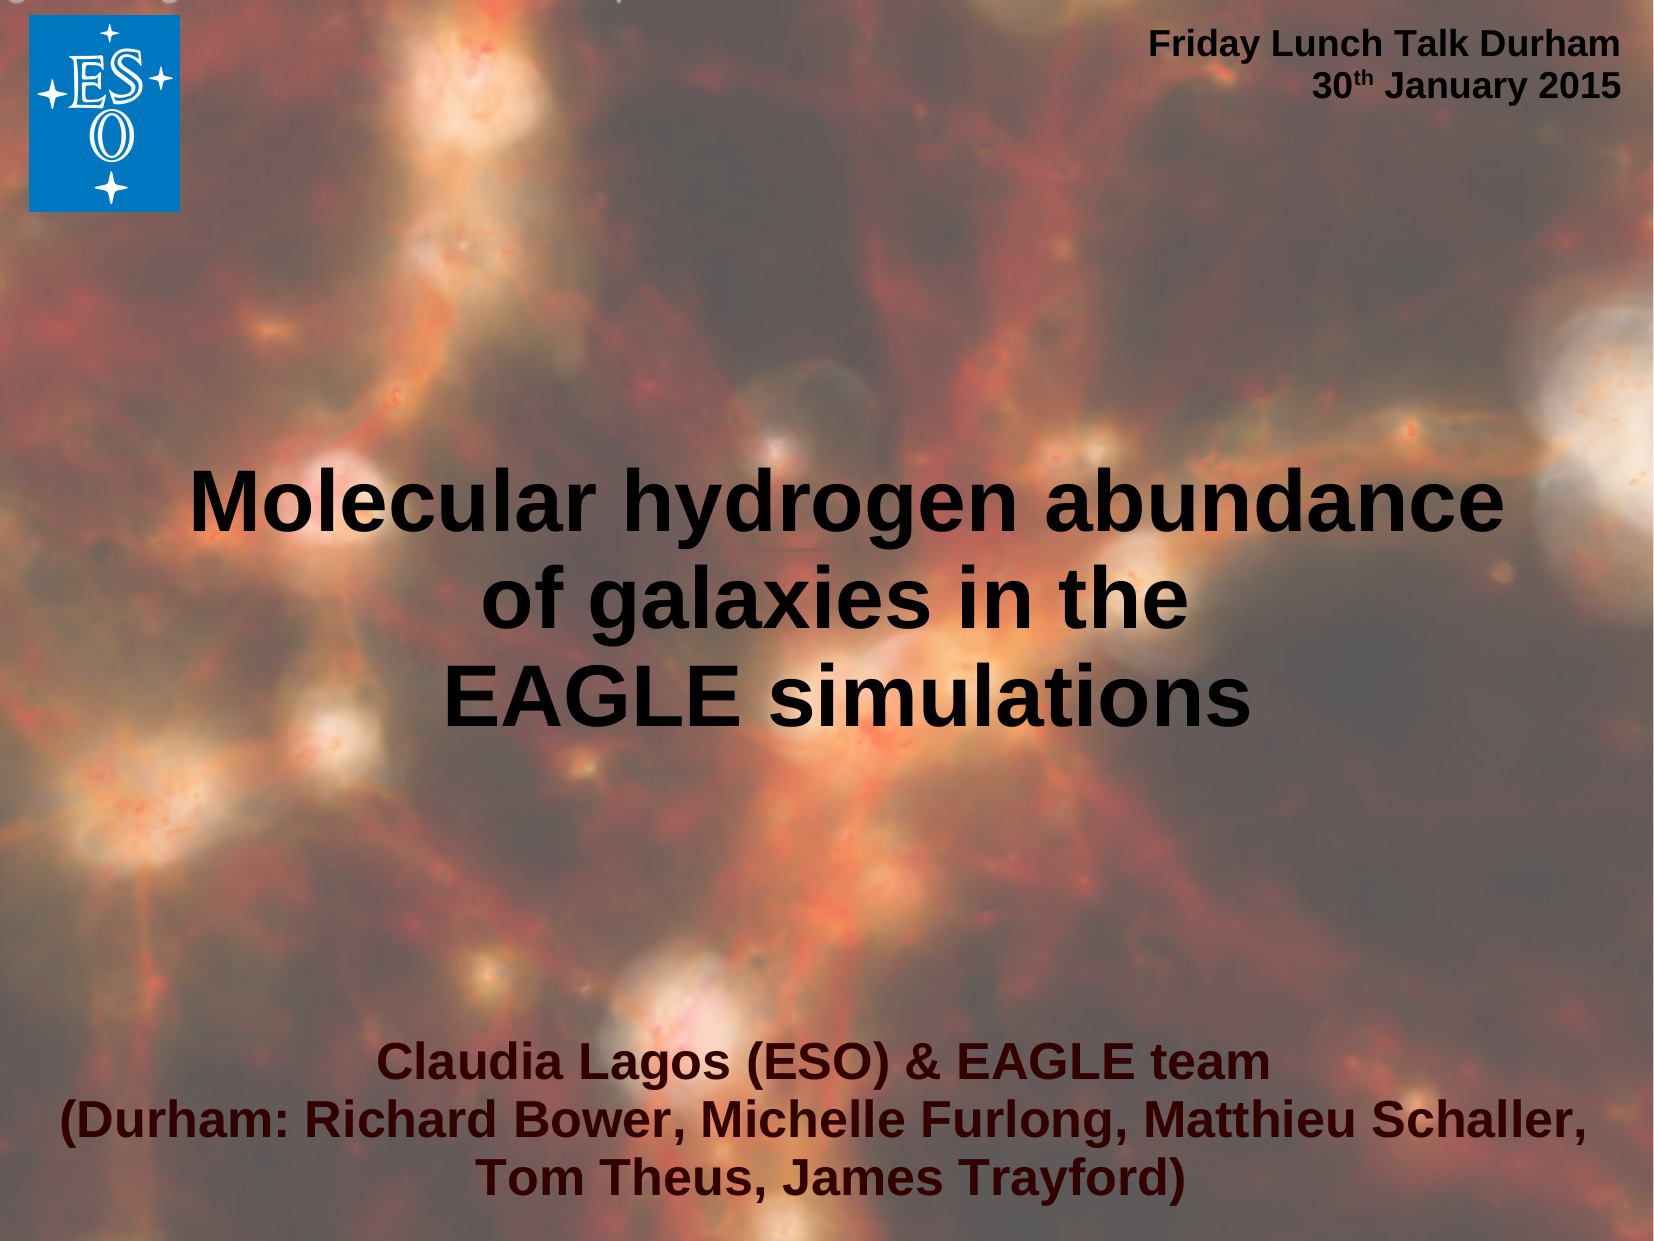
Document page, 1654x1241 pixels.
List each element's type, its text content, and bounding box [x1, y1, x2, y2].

text_box Friday Lunch Talk Durham 30th January 2015 [848, 16, 1637, 118]
text_box Molecular hydrogen abundance of galaxies in the EAGLE simulations [145, 445, 1551, 916]
text_box [0, 0, 1654, 1241]
picture [29, 15, 180, 212]
text_box Claudia Lagos (ESO) & EAGLE team (Durham: Richard Bower, Michelle Furlong, Matthieu Schaller, Tom Theus, James Trayford) [42, 1025, 1622, 1216]
